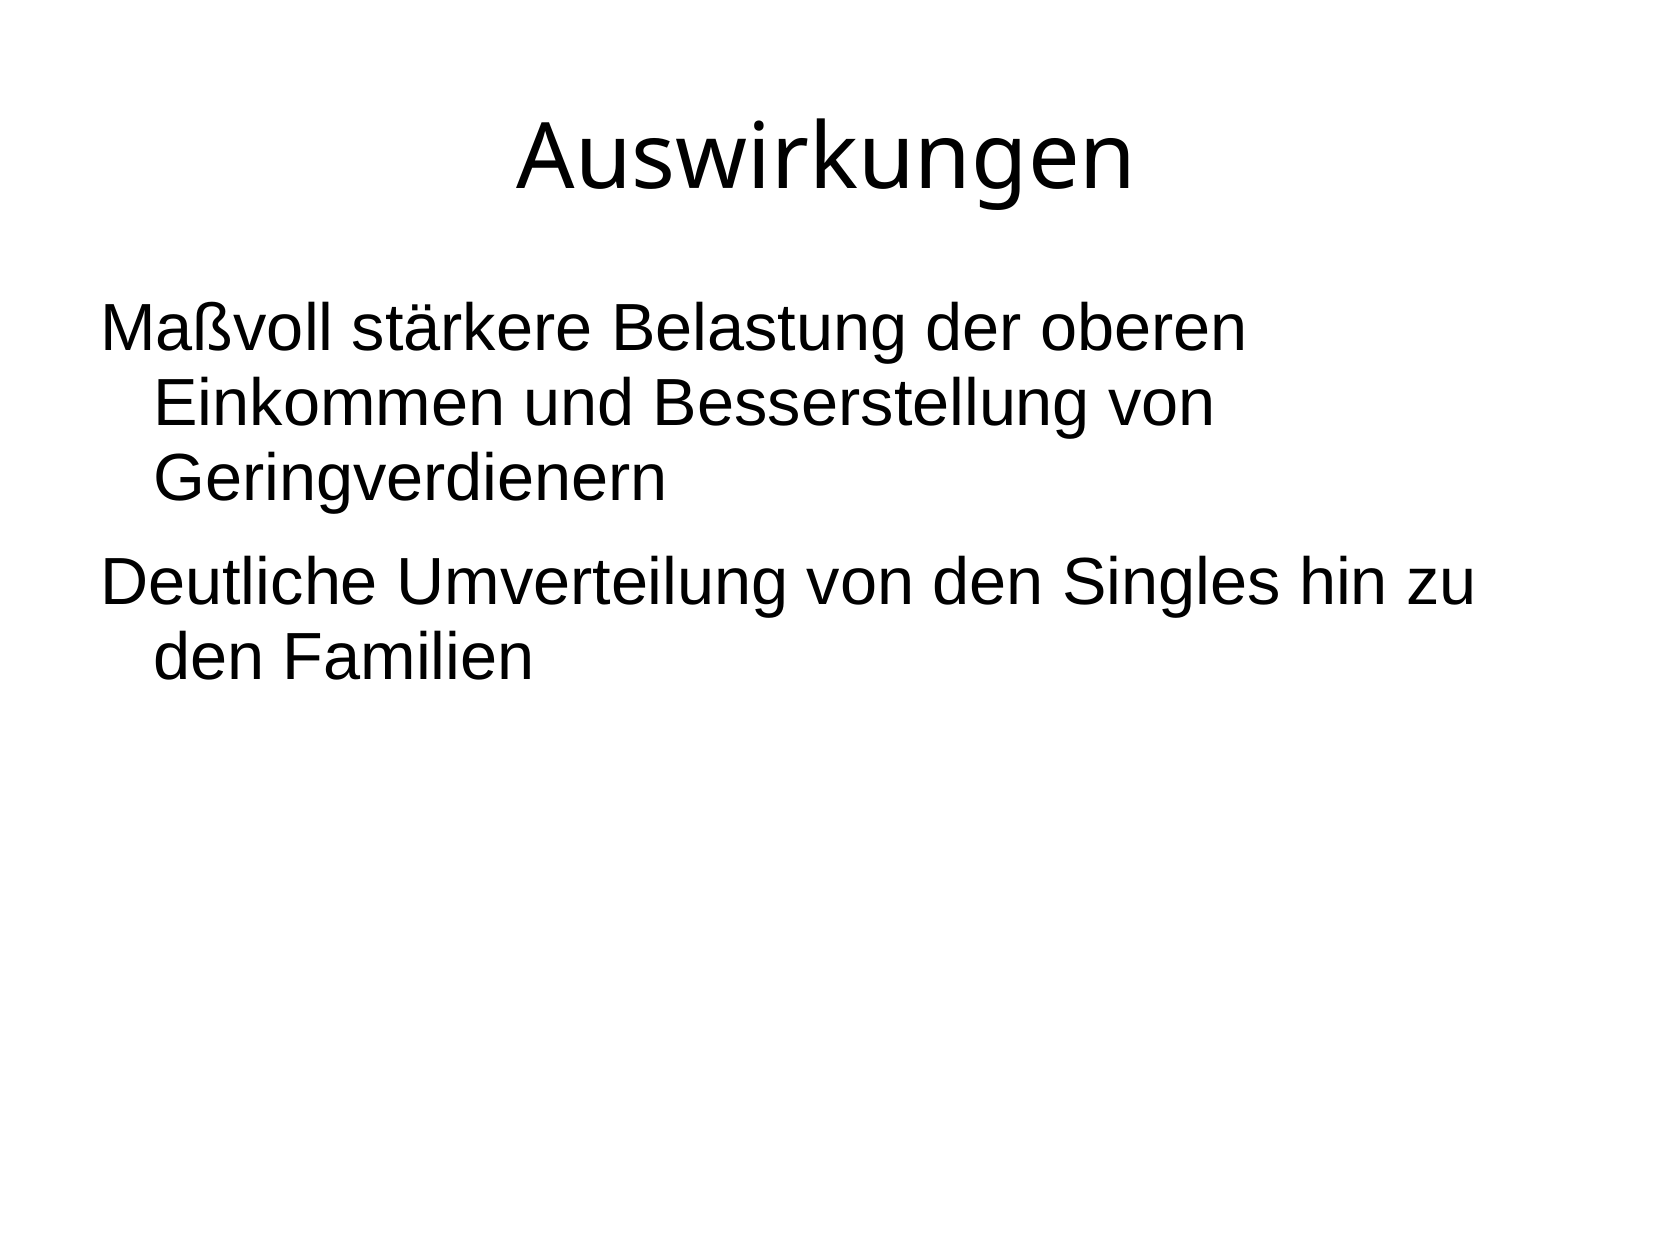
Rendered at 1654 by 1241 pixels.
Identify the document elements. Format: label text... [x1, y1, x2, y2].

title Auswirkungen [82, 56, 1571, 250]
list Maßvoll stärkere Belastung der oberen Einkommen und Besserstellung von Geringverdienern Deutliche Umverteilung von den Singles hin zu den Familien [82, 290, 1571, 1094]
